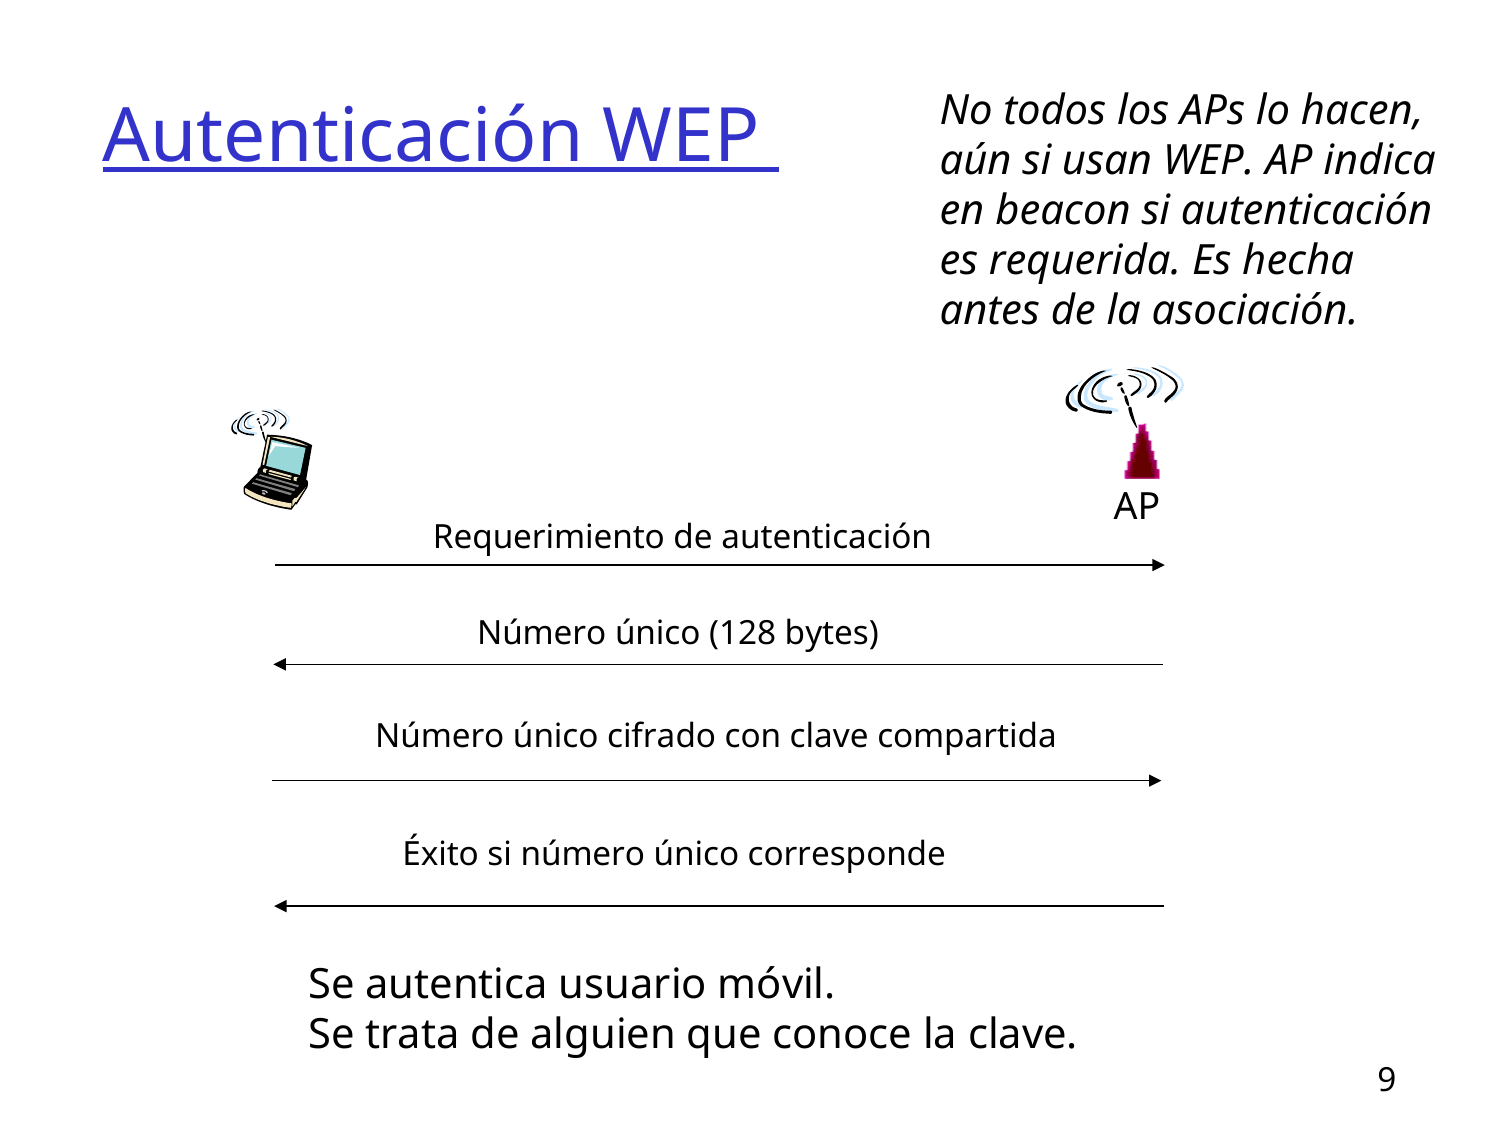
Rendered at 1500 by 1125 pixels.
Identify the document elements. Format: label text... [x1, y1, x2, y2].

text_box AP [1098, 474, 1176, 535]
text_box [1065, 368, 1119, 414]
text_box [1117, 382, 1125, 394]
text_box Número único cifrado con clave compartida [360, 706, 1073, 763]
text_box Número único (128 bytes) [462, 603, 895, 660]
text_box Requerimiento de autenticación [418, 507, 948, 563]
title Autenticación WEP [87, 37, 1363, 225]
text_box [1124, 395, 1138, 429]
picture [230, 407, 313, 510]
text_box [1126, 365, 1184, 403]
picture [1124, 423, 1160, 479]
text_box Se autentica usuario móvil. Se trata de alguien que conoce la clave. [293, 949, 1164, 1065]
text_box No todos los APs lo hacen, aún si usan WEP. AP indica en beacon si autenticación es requerida. Es hecha antes de la asociación. [924, 75, 1463, 341]
text_box Éxito si número único corresponde [387, 824, 962, 881]
